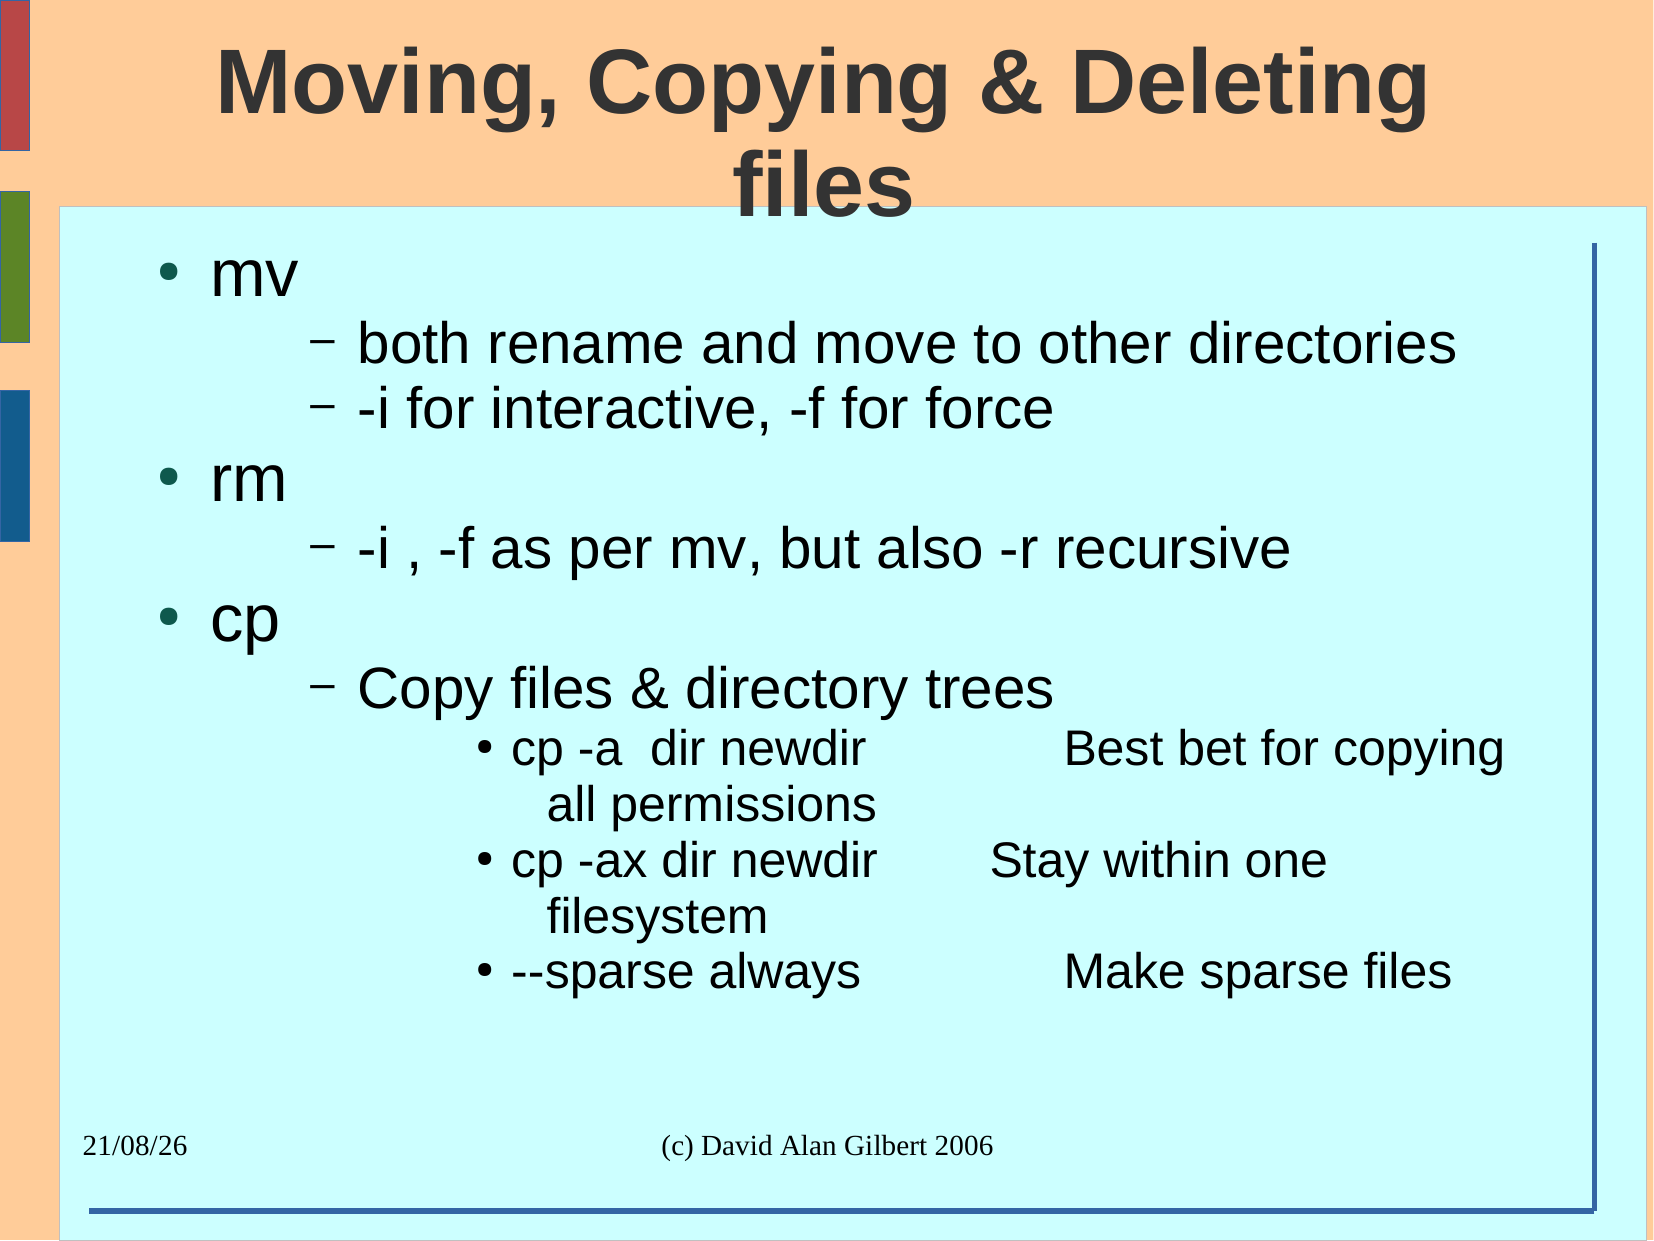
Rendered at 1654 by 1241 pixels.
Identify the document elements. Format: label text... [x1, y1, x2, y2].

list mv both rename and move to other directories -i for interactive, -f for force rm -i , -f as per mv, but also -r recursive cp Copy files & directory trees cp -a dir newdir Best bet for copying all permissions cp -ax dir newdir Stay within one filesystem --sparse always Make sparse files [121, 236, 1534, 1127]
title Moving, Copying & Deleting files [118, 29, 1531, 237]
